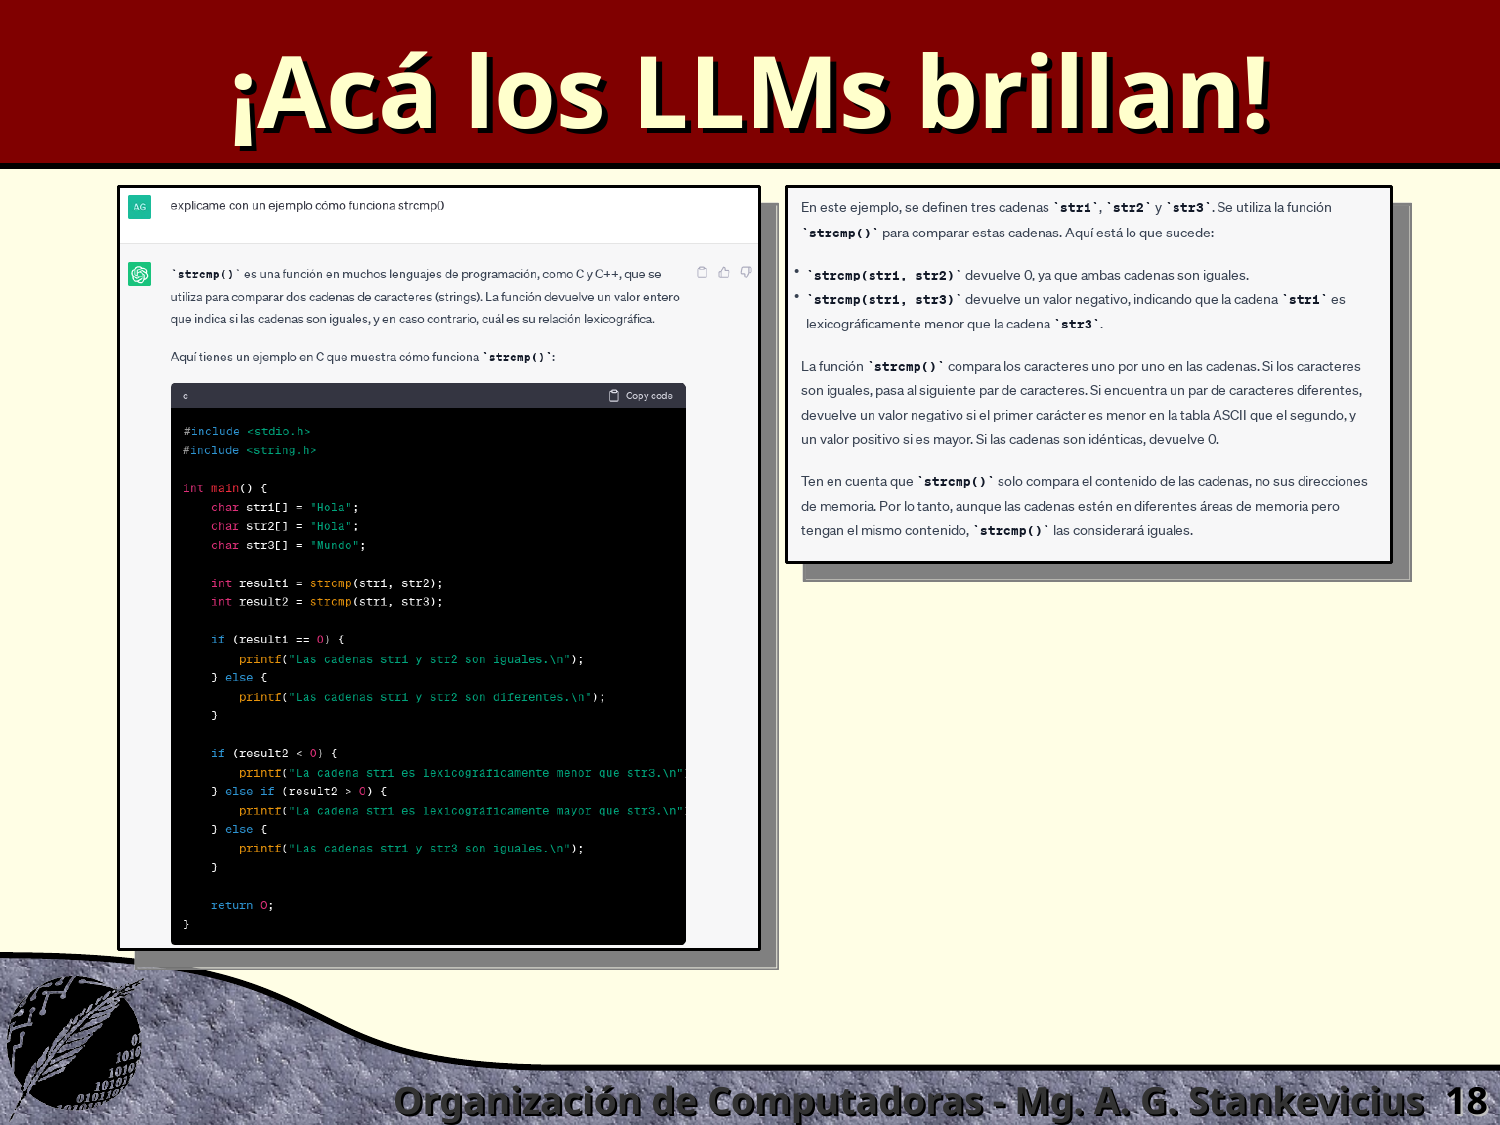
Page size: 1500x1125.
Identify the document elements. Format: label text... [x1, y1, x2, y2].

picture [120, 187, 758, 949]
picture [802, 1100, 806, 1110]
picture [1058, 1100, 1065, 1110]
picture [0, 959, 1500, 1125]
title ¡Acá los LLMs brillan! [15, 5, 1485, 160]
picture [448, 1100, 455, 1110]
picture [787, 187, 1391, 562]
